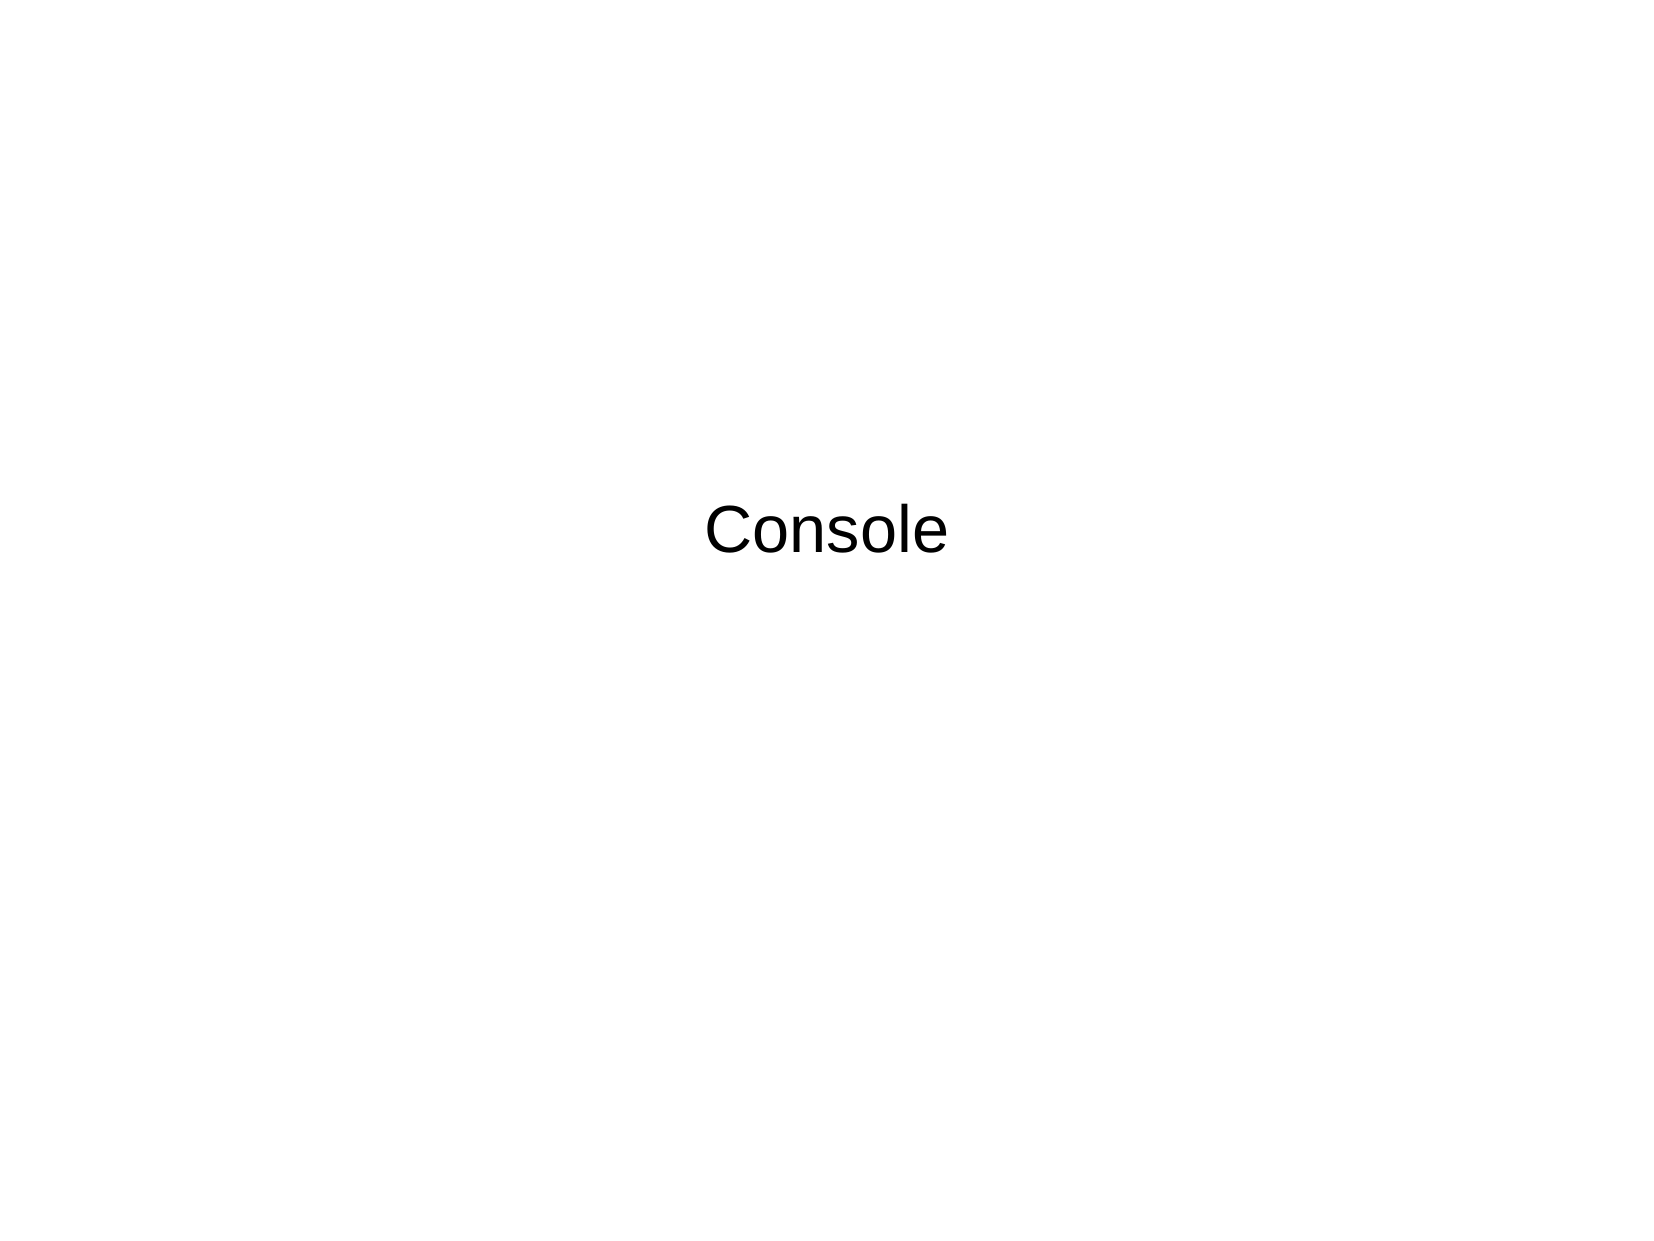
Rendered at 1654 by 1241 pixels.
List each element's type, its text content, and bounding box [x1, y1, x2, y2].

subtitle Console [82, 49, 1571, 1010]
